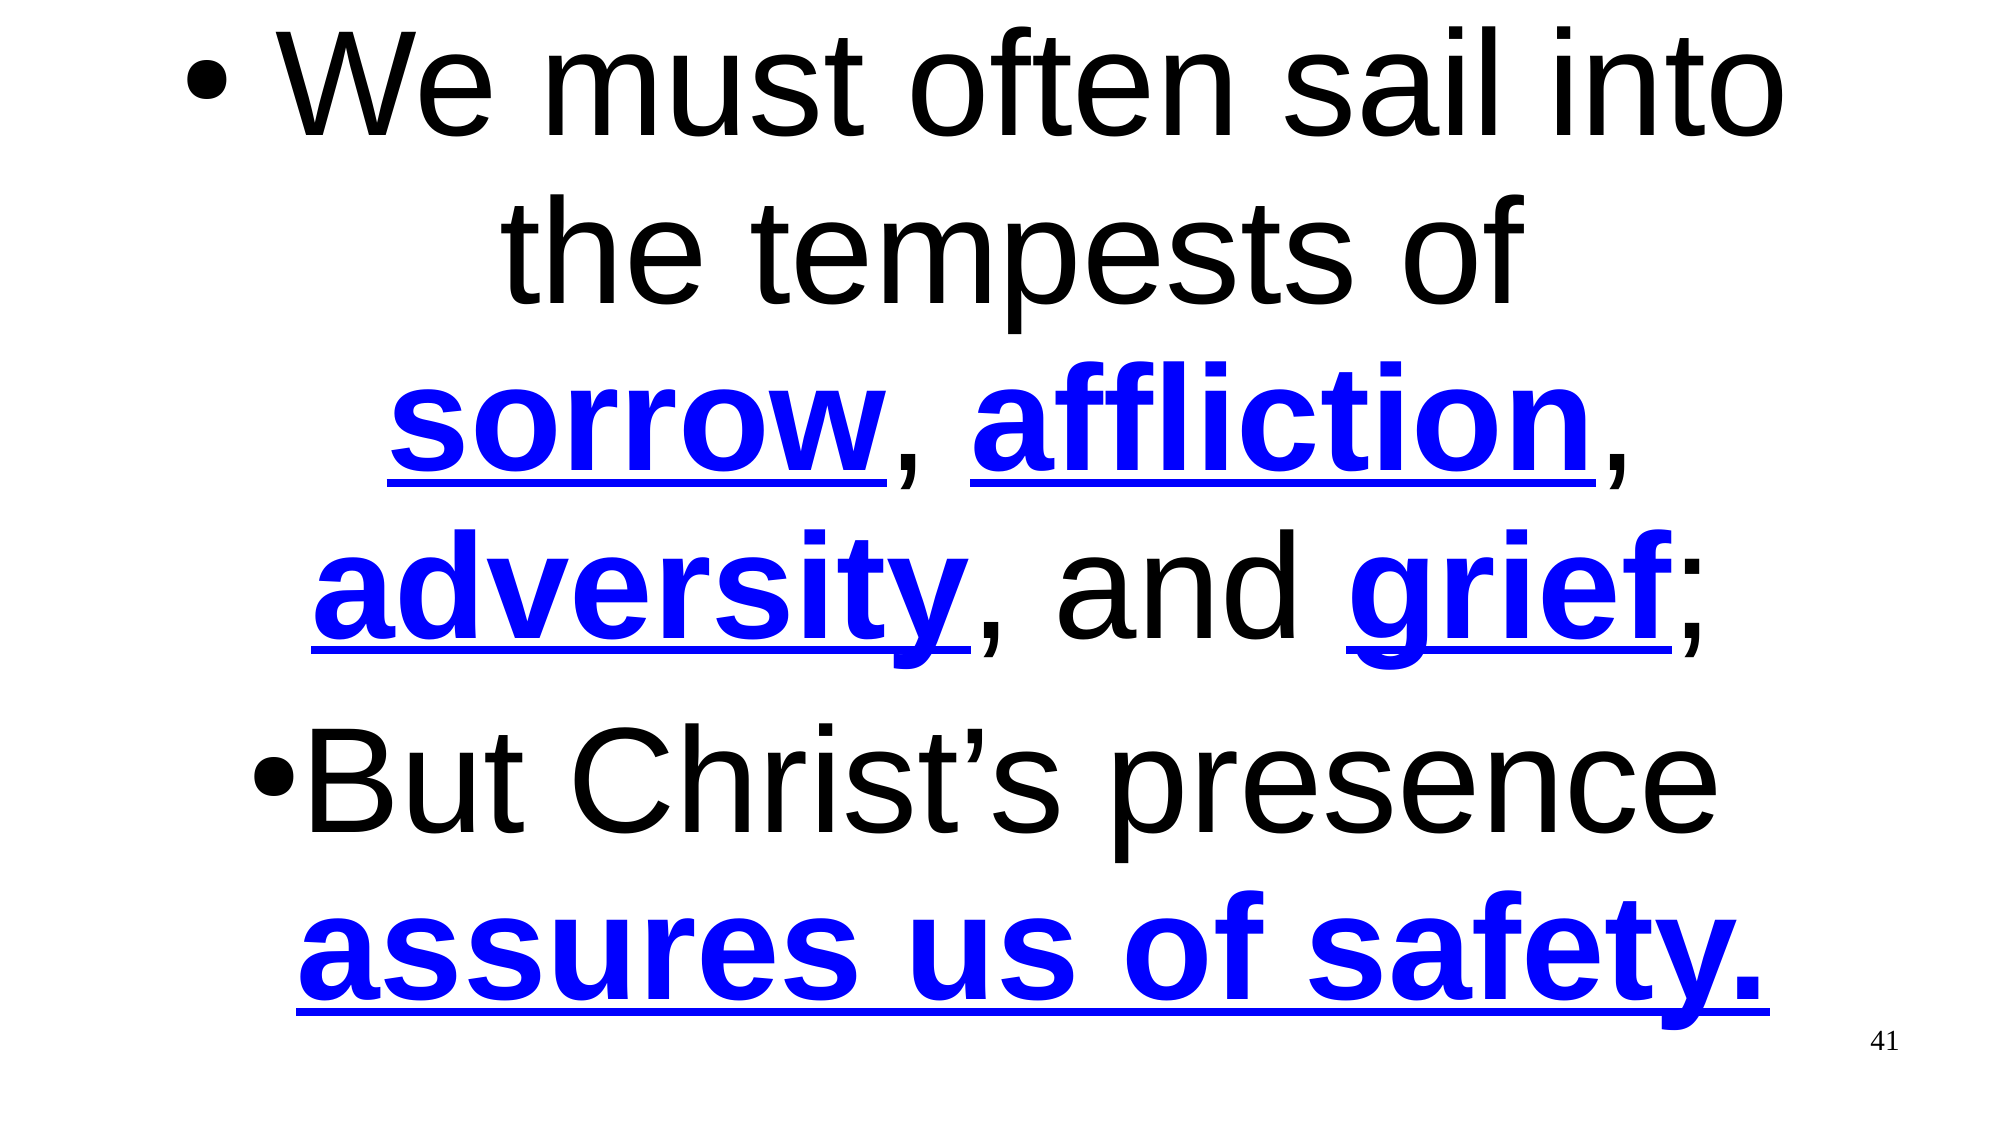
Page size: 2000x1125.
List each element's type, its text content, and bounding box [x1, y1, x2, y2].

list We must often sail into the tempests of sorrow, affliction, adversity, and grief; But Christ’s presence assures us of safety. [0, 0, 1996, 1123]
